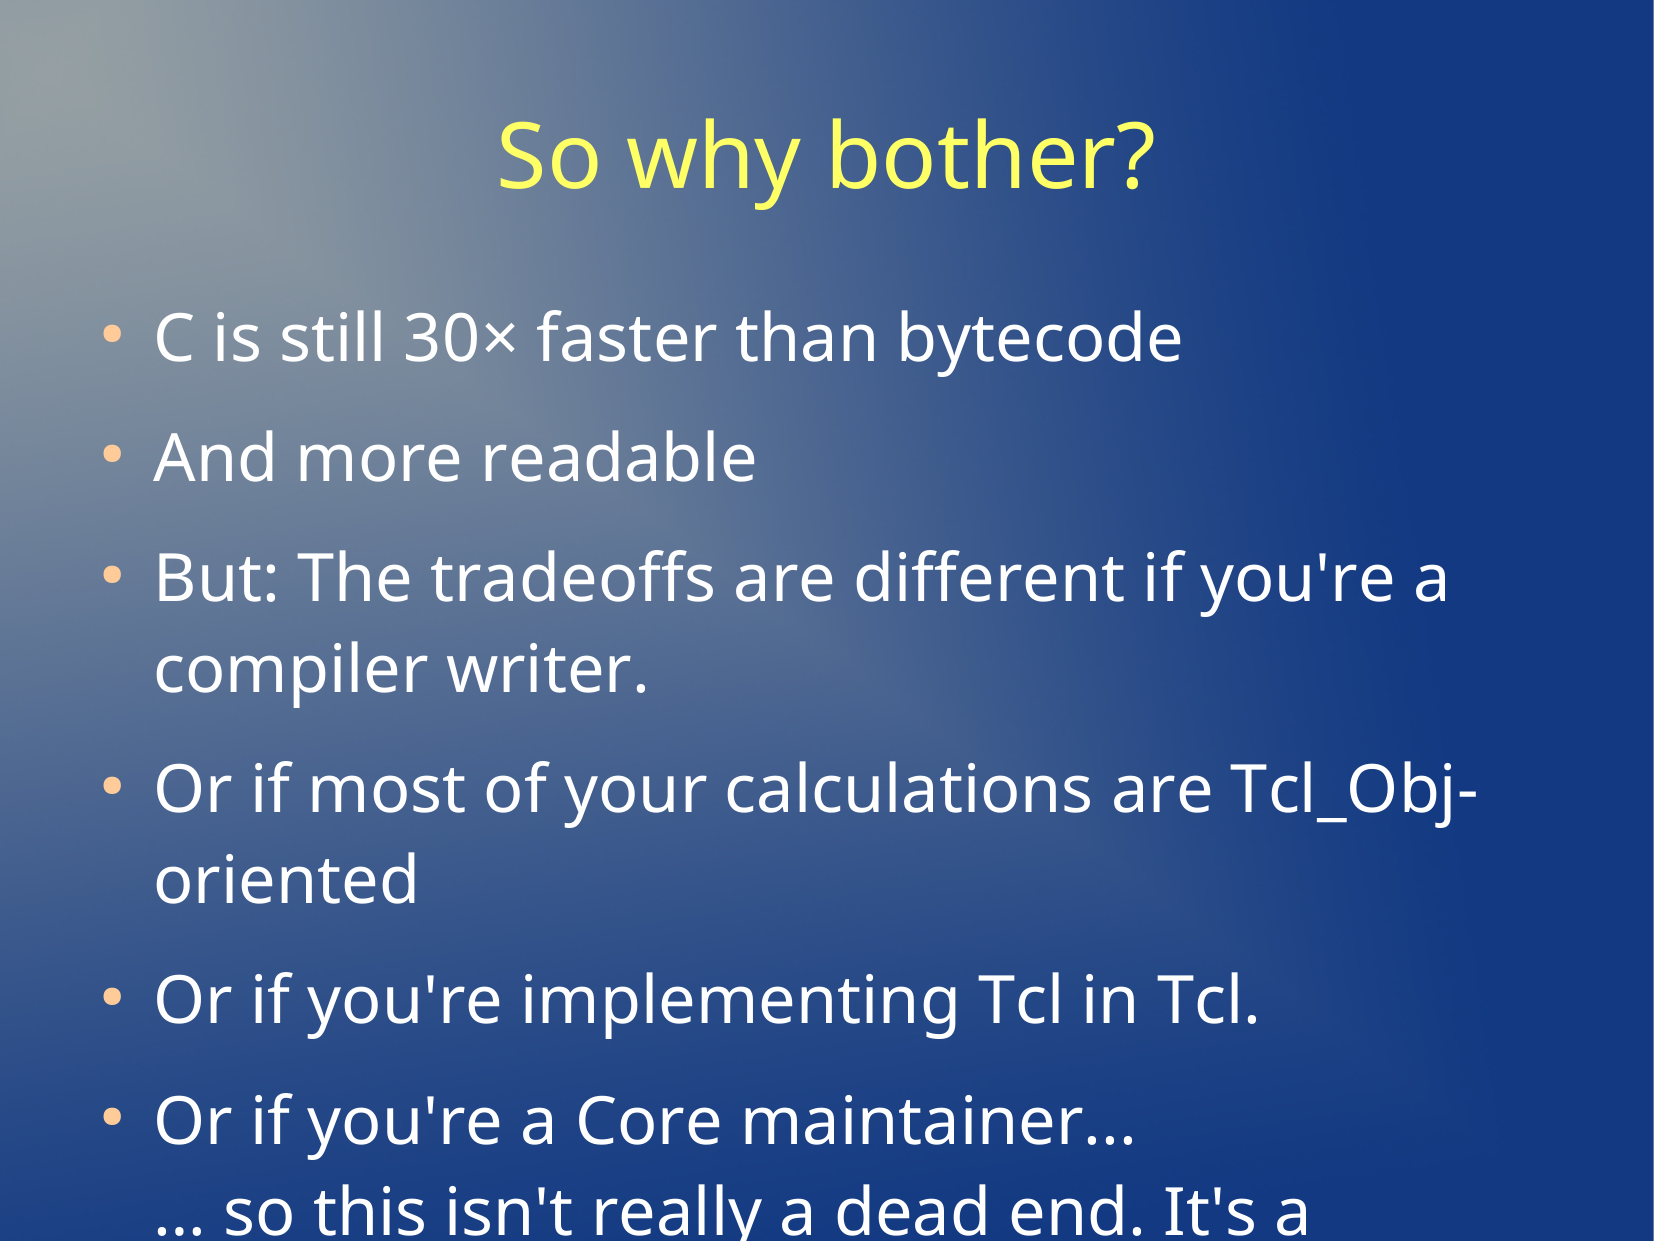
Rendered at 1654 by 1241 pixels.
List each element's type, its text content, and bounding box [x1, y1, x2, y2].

title So why bother? [82, 56, 1571, 250]
list C is still 30× faster than bytecode And more readable But: The tradeoffs are different if you're a compiler writer. Or if most of your calculations are Tcl_Obj-oriented Or if you're implementing Tcl in Tcl. Or if you're a Core maintainer... … so this isn't really a dead end. It's a jumping-off point. [82, 290, 1571, 1163]
picture [0, 0, 1654, 1241]
